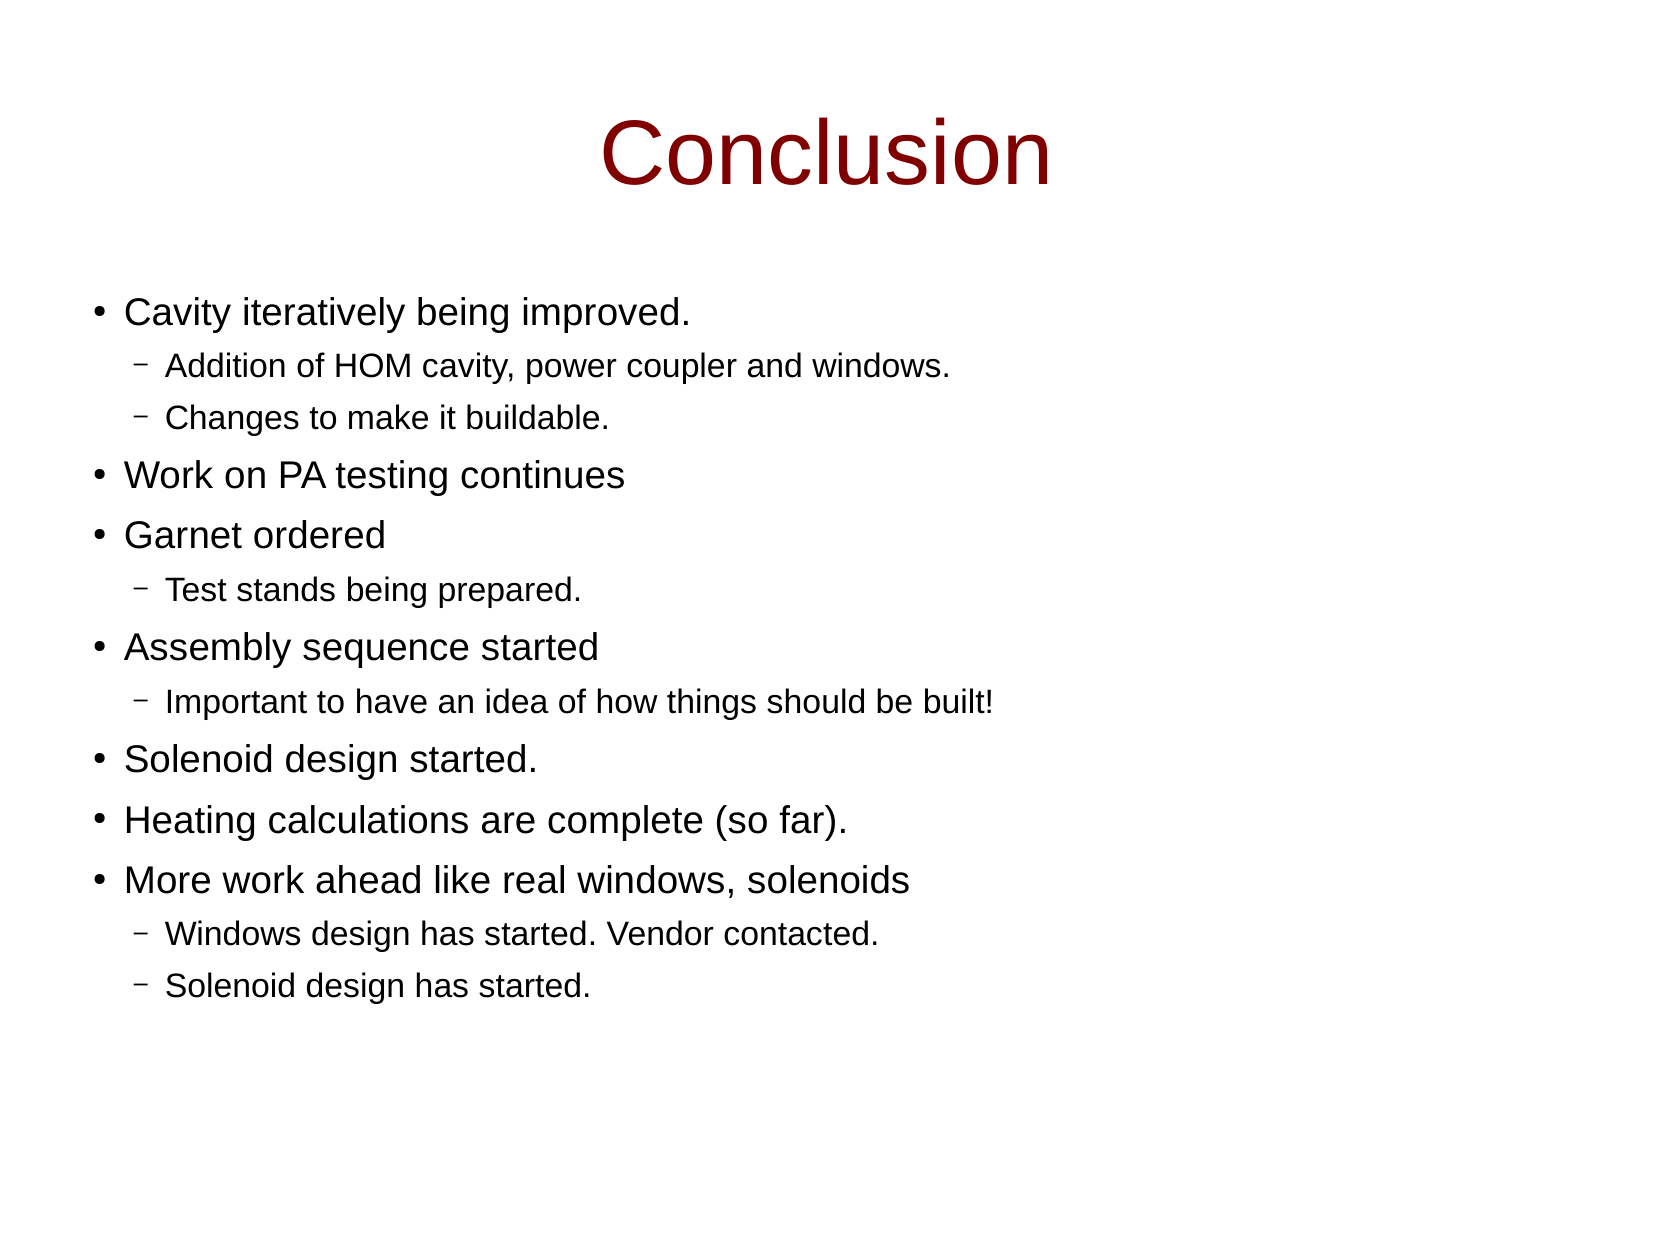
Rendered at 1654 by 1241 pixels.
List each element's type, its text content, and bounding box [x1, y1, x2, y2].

title Conclusion [82, 49, 1571, 257]
list Cavity iteratively being improved. Addition of HOM cavity, power coupler and windows. Changes to make it buildable. Work on PA testing continues Garnet ordered Test stands being prepared. Assembly sequence started Important to have an idea of how things should be built! Solenoid design started. Heating calculations are complete (so far). More work ahead like real windows, solenoids Windows design has started. Vendor contacted. Solenoid design has started. [82, 290, 1571, 1010]
